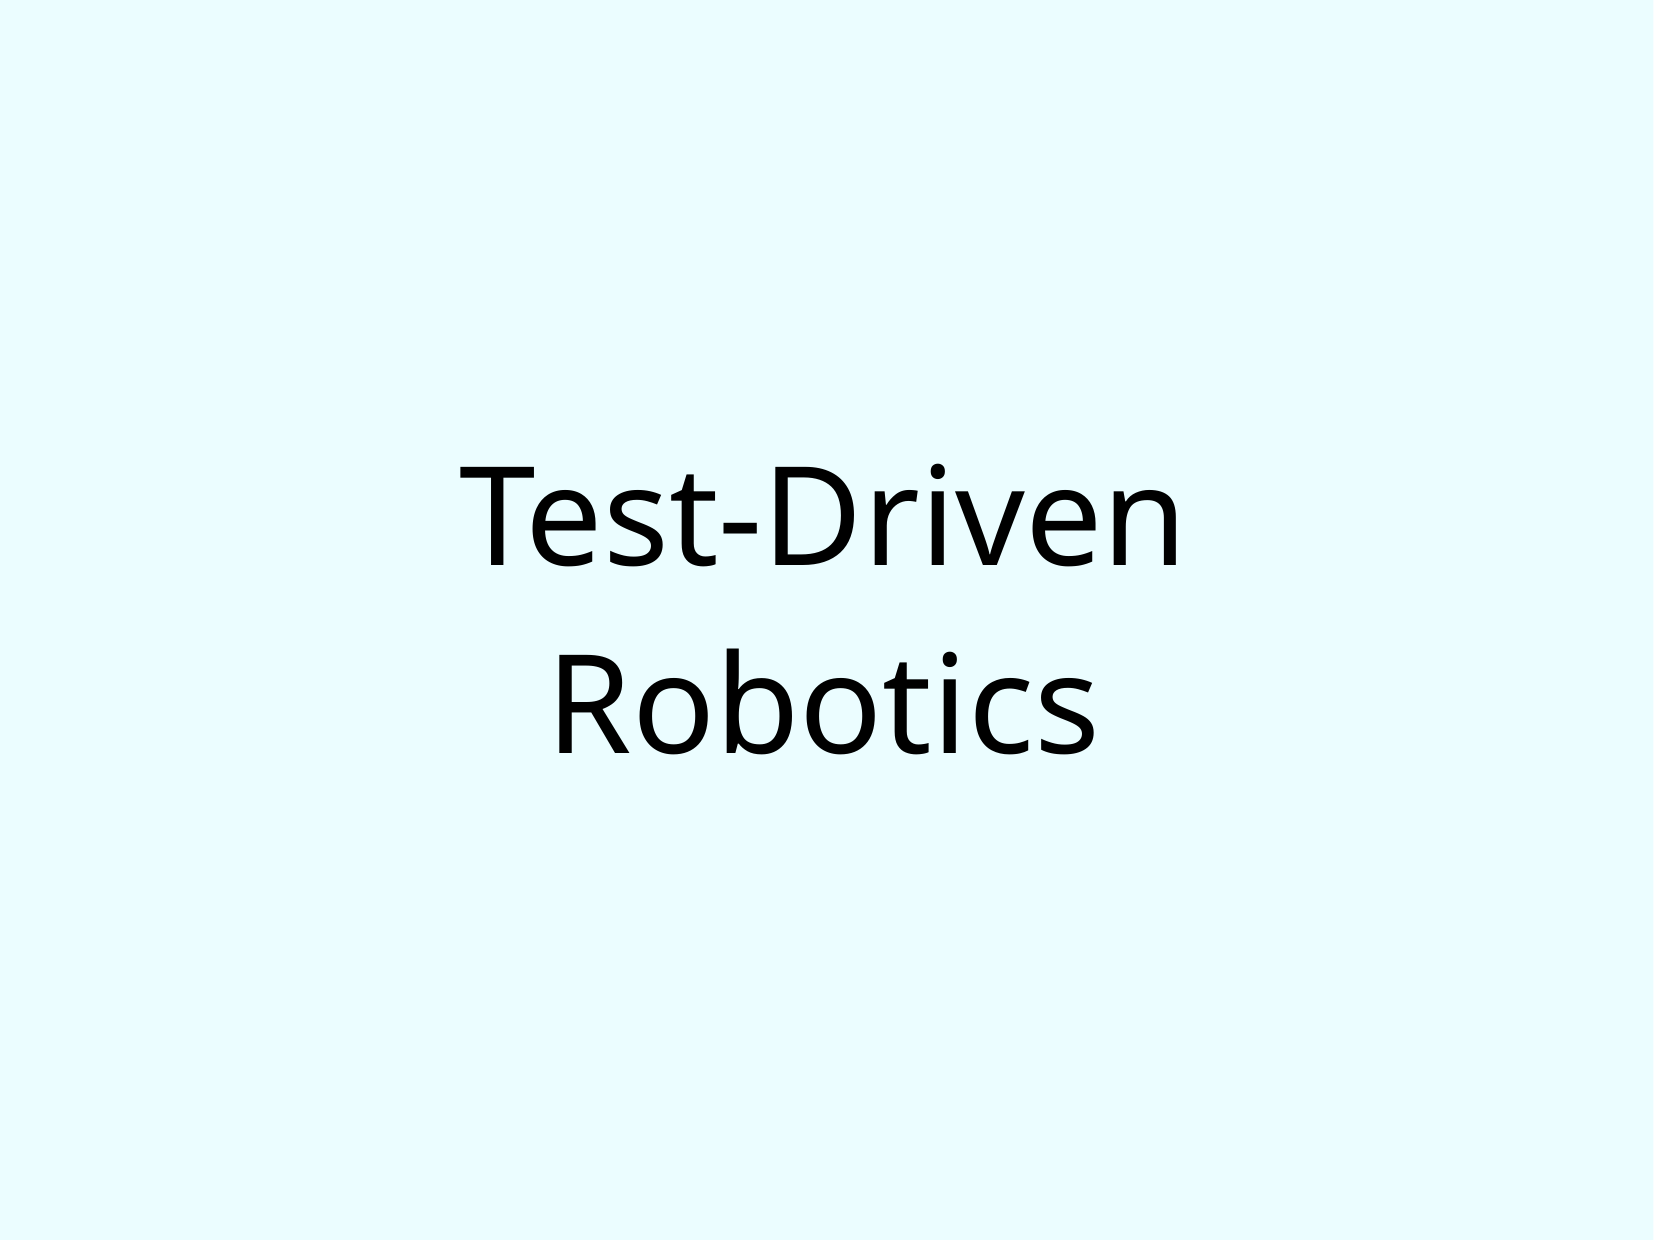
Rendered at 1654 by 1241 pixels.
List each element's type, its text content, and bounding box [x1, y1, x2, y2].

text_box Test-Driven Robotics [79, 69, 1568, 1144]
